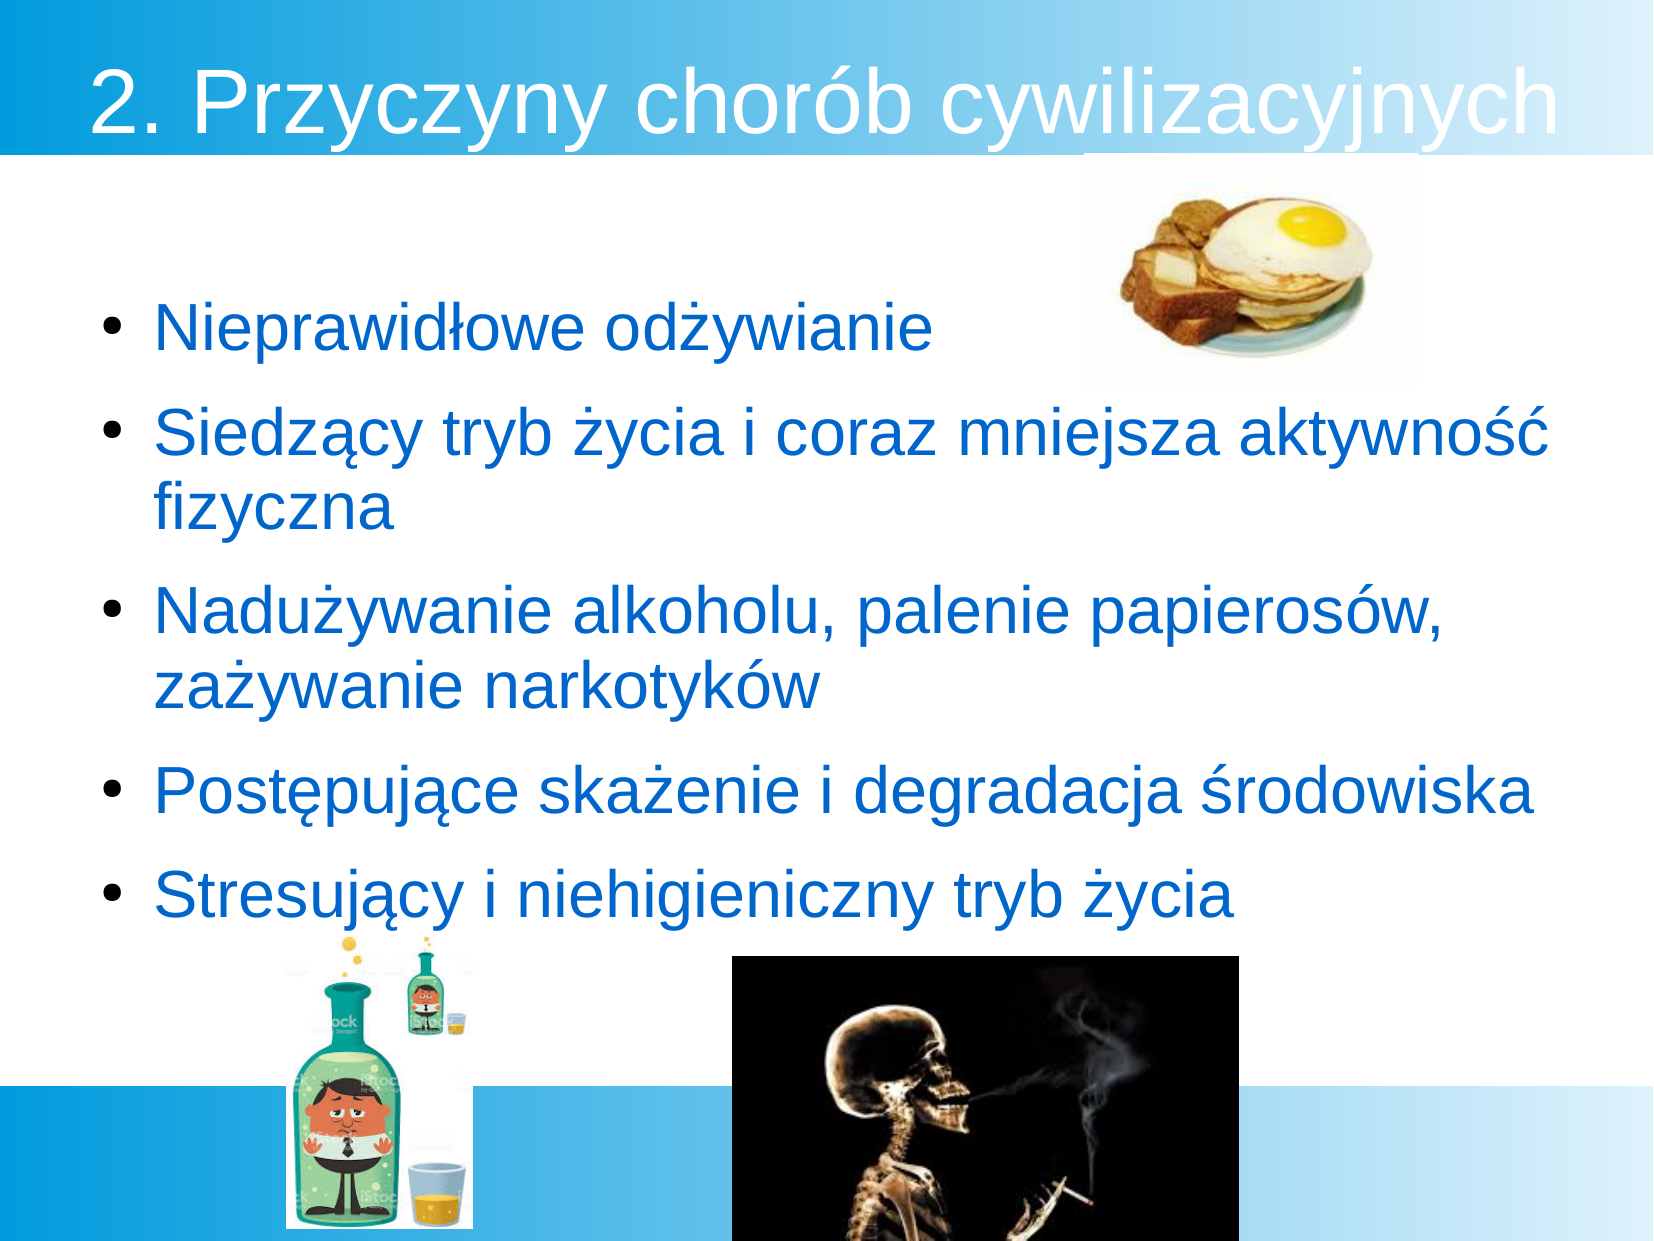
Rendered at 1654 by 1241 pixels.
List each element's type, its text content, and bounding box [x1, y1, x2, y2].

picture [732, 956, 1239, 1241]
picture [286, 935, 473, 1229]
picture [1084, 153, 1418, 390]
title 2. Przyczyny chorób cywilizacyjnych [82, 49, 1571, 155]
list Nieprawidłowe odżywianie Siedzący tryb życia i coraz mniejsza aktywność fizyczna Nadużywanie alkoholu, palenie papierosów, zażywanie narkotyków Postępujące skażenie i degradacja środowiska Stresujący i niehigieniczny tryb życia [82, 290, 1571, 1010]
